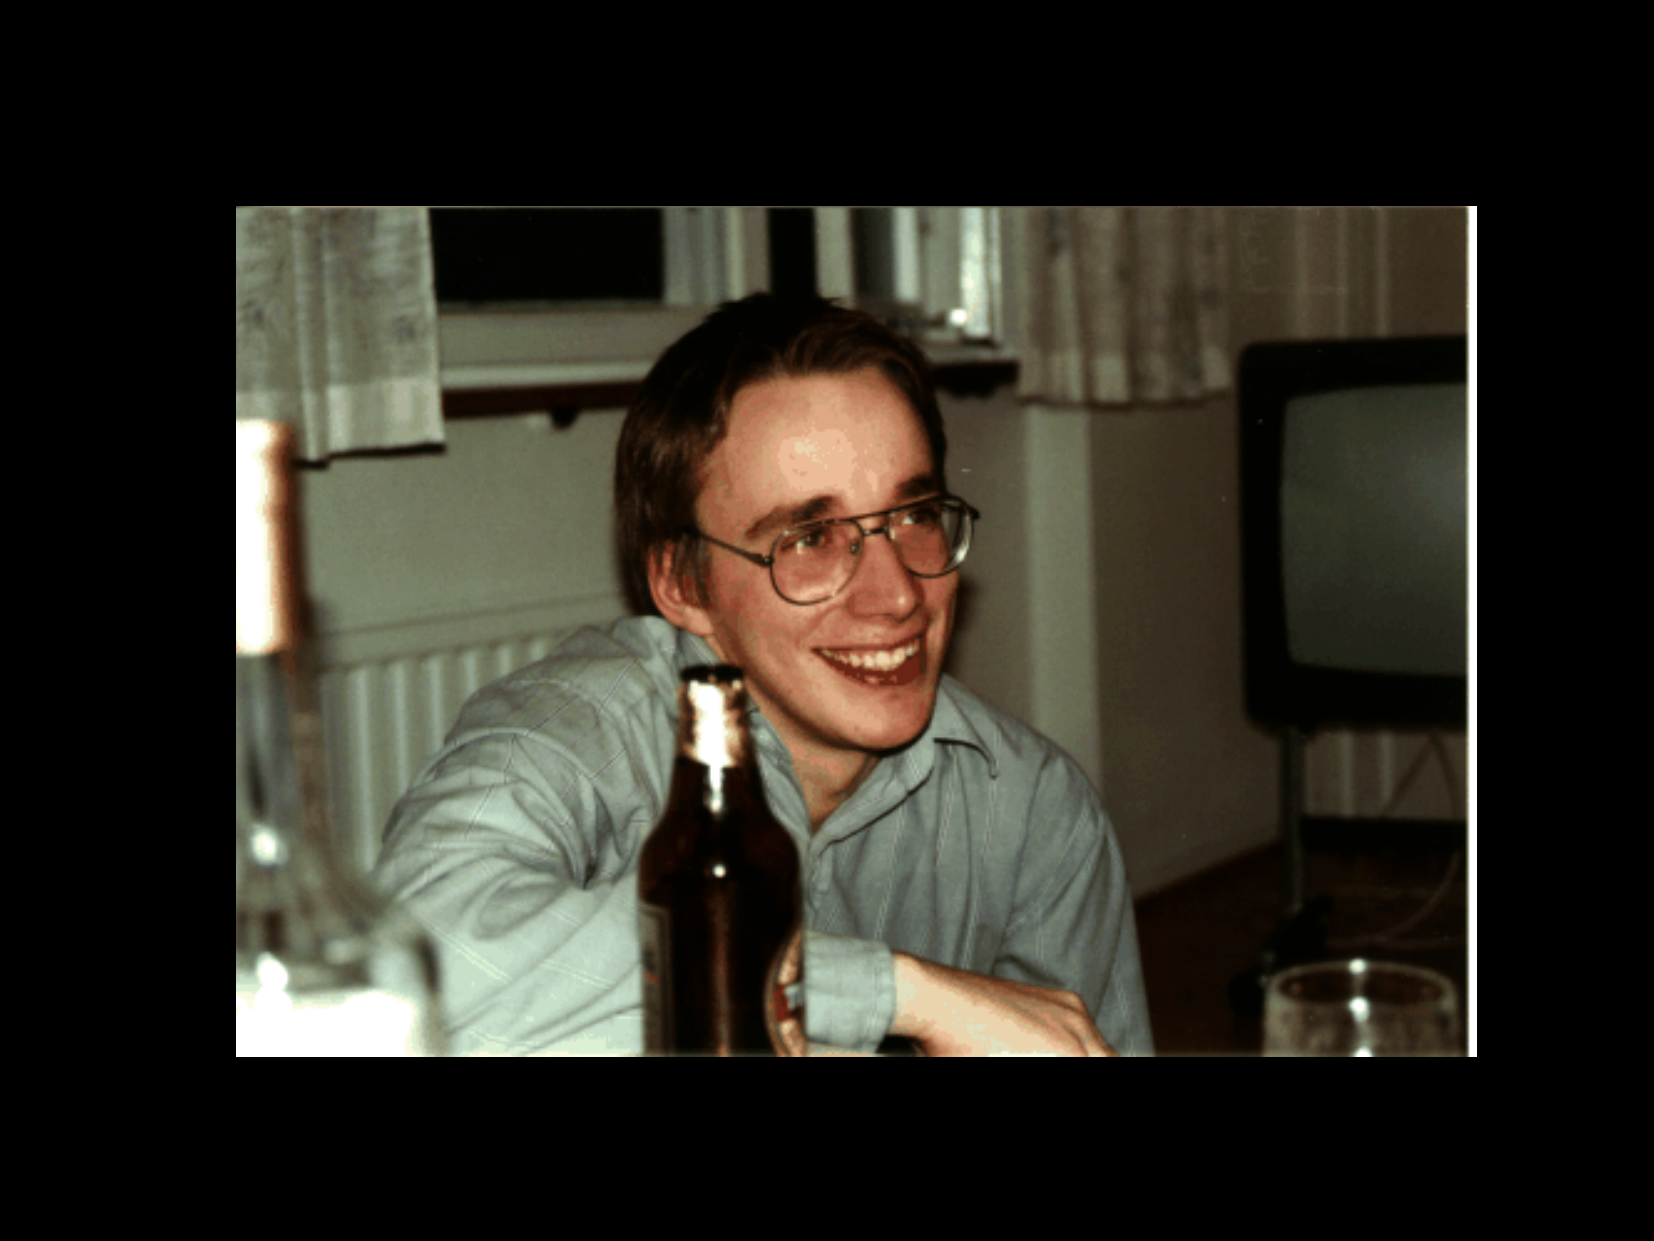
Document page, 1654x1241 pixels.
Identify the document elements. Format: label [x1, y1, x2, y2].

picture [236, 206, 1477, 1057]
